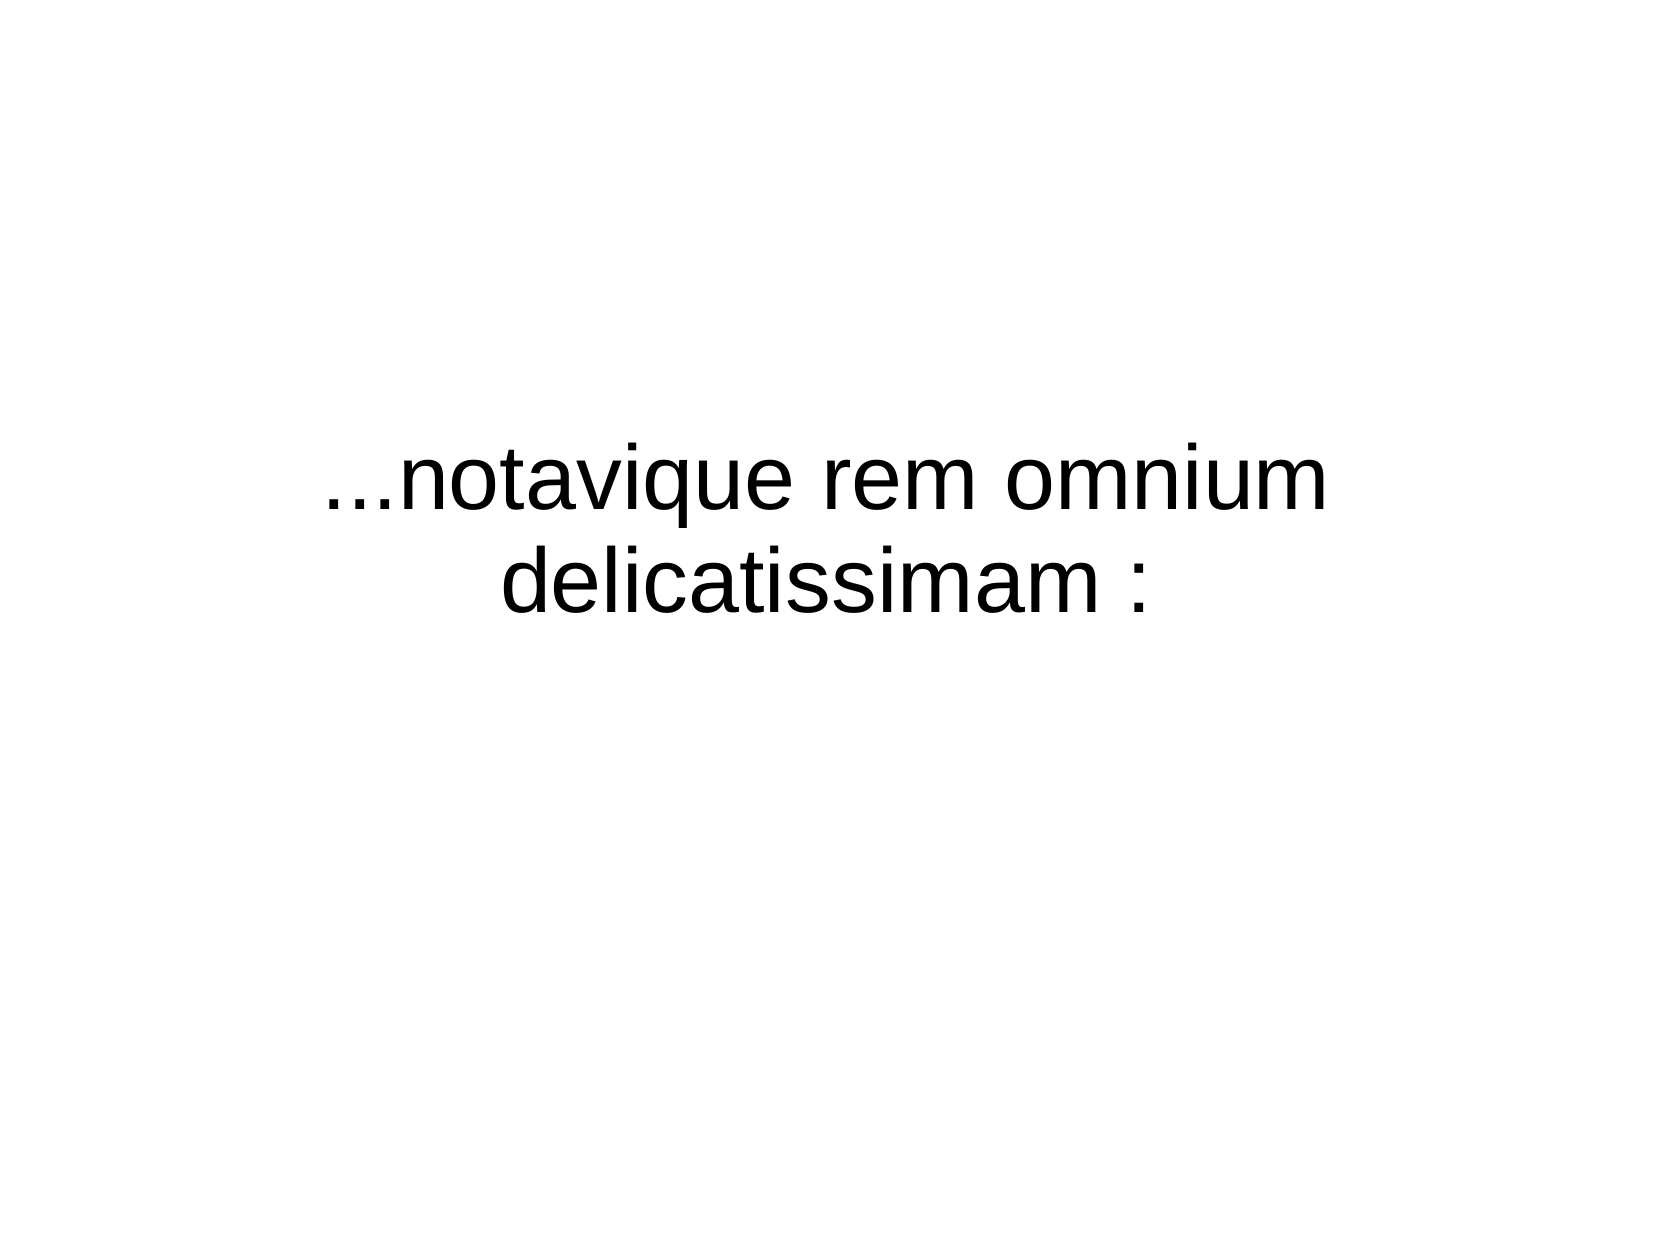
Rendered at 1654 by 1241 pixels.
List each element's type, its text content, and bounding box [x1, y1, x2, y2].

subtitle ...notavique rem omnium delicatissimam : [82, 49, 1571, 1010]
